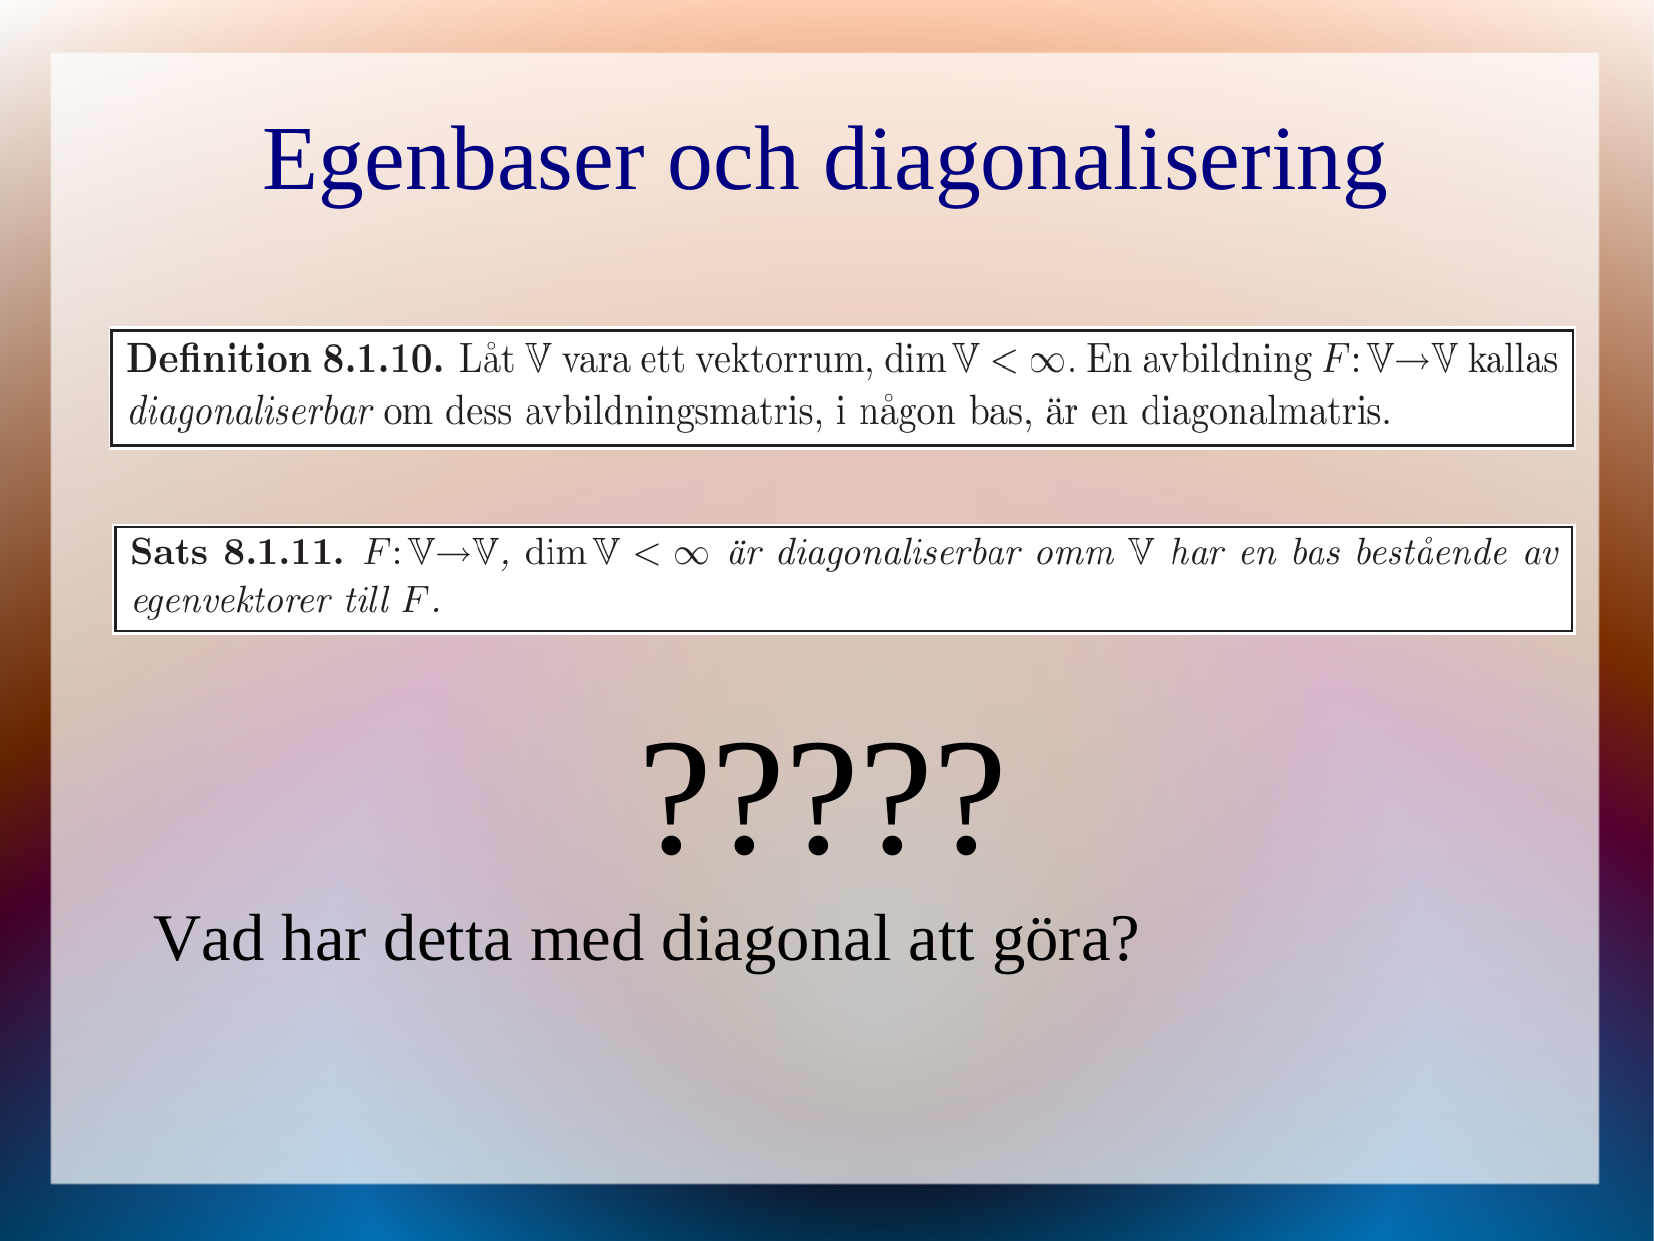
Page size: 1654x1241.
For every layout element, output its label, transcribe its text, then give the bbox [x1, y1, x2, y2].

picture [0, 0, 1654, 1241]
list ????? Vad har detta med diagonal att göra? [82, 290, 1571, 1019]
title Egenbaser och diagonalisering [82, 62, 1571, 256]
